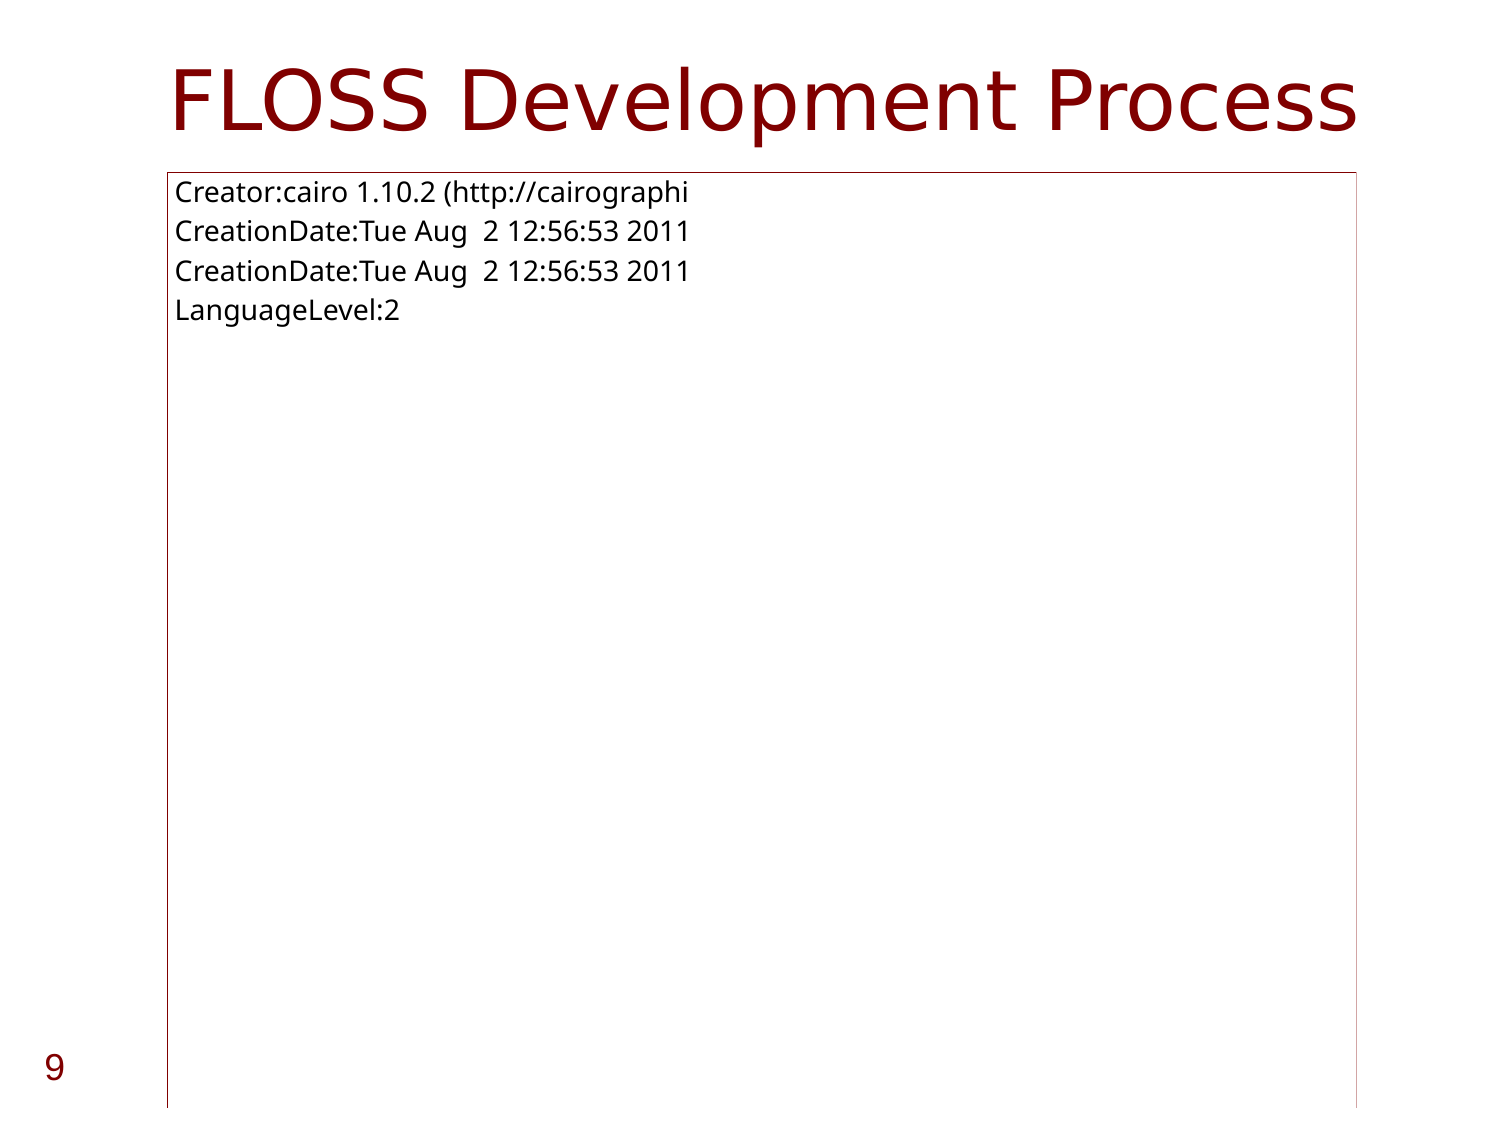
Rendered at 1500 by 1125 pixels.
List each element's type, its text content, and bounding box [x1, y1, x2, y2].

picture [165, 170, 1357, 1108]
title FLOSS Development Process [70, 27, 1459, 178]
